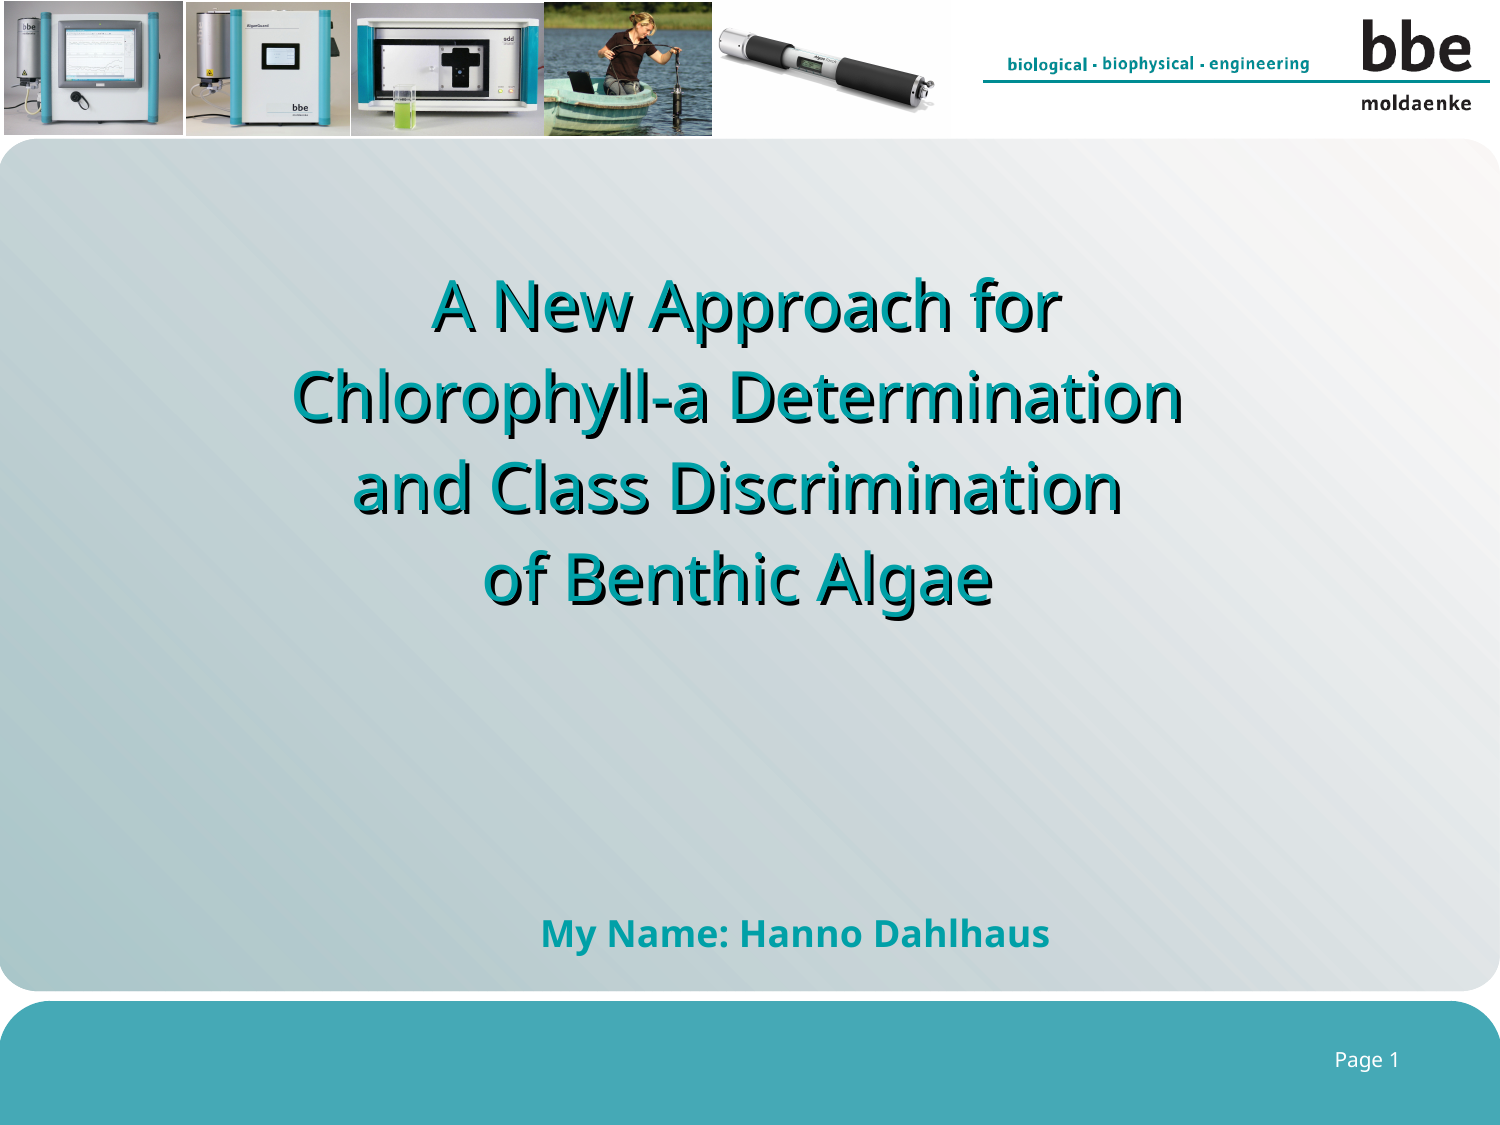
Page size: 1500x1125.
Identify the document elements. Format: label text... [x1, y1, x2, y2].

picture [186, 2, 350, 136]
picture [351, 0, 951, 138]
text_box A New Approach for Chlorophyll-a Determination and Class Discrimination of Benthic Algae [112, 249, 1380, 801]
picture [4, 1, 183, 135]
text_box My Name: Hanno Dahlhaus [525, 899, 1104, 967]
